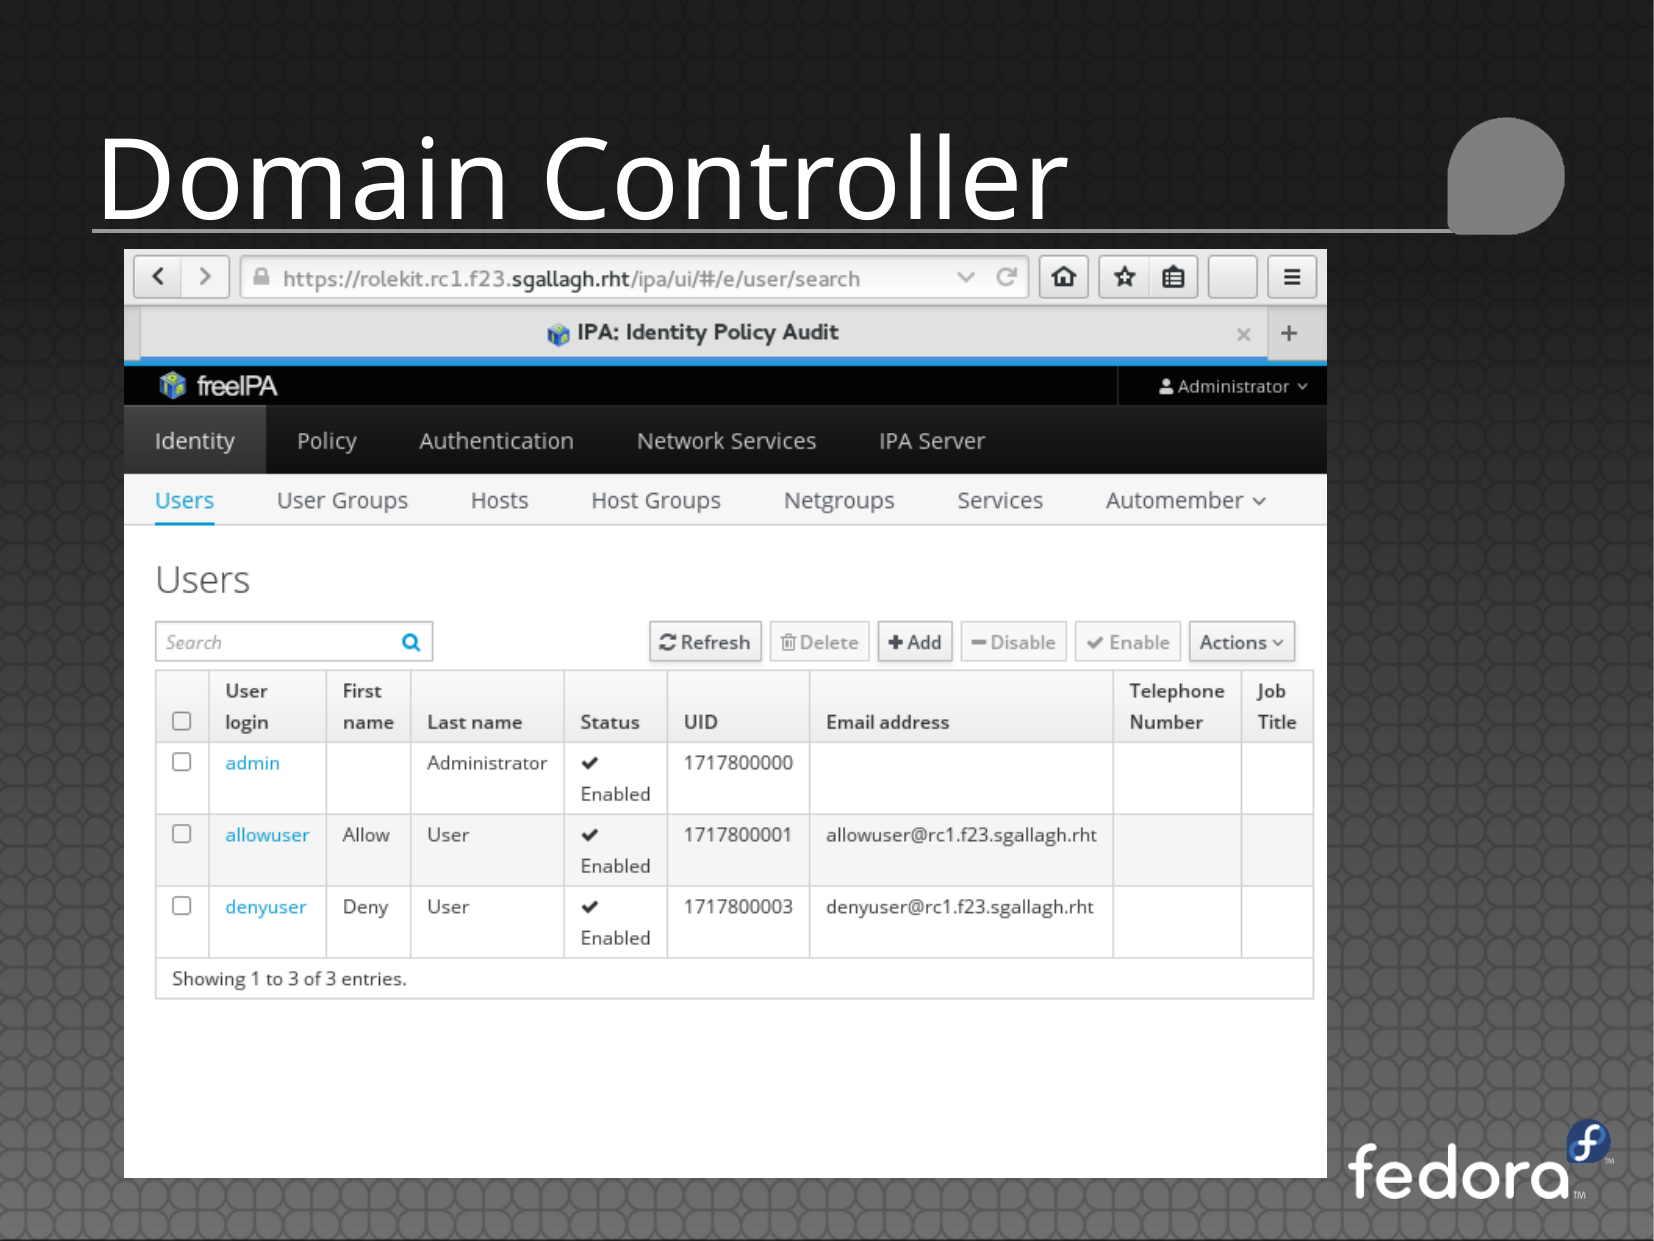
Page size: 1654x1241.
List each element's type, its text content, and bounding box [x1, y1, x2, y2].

picture [0, 0, 1654, 1241]
title Domain Controller [94, 100, 1426, 251]
